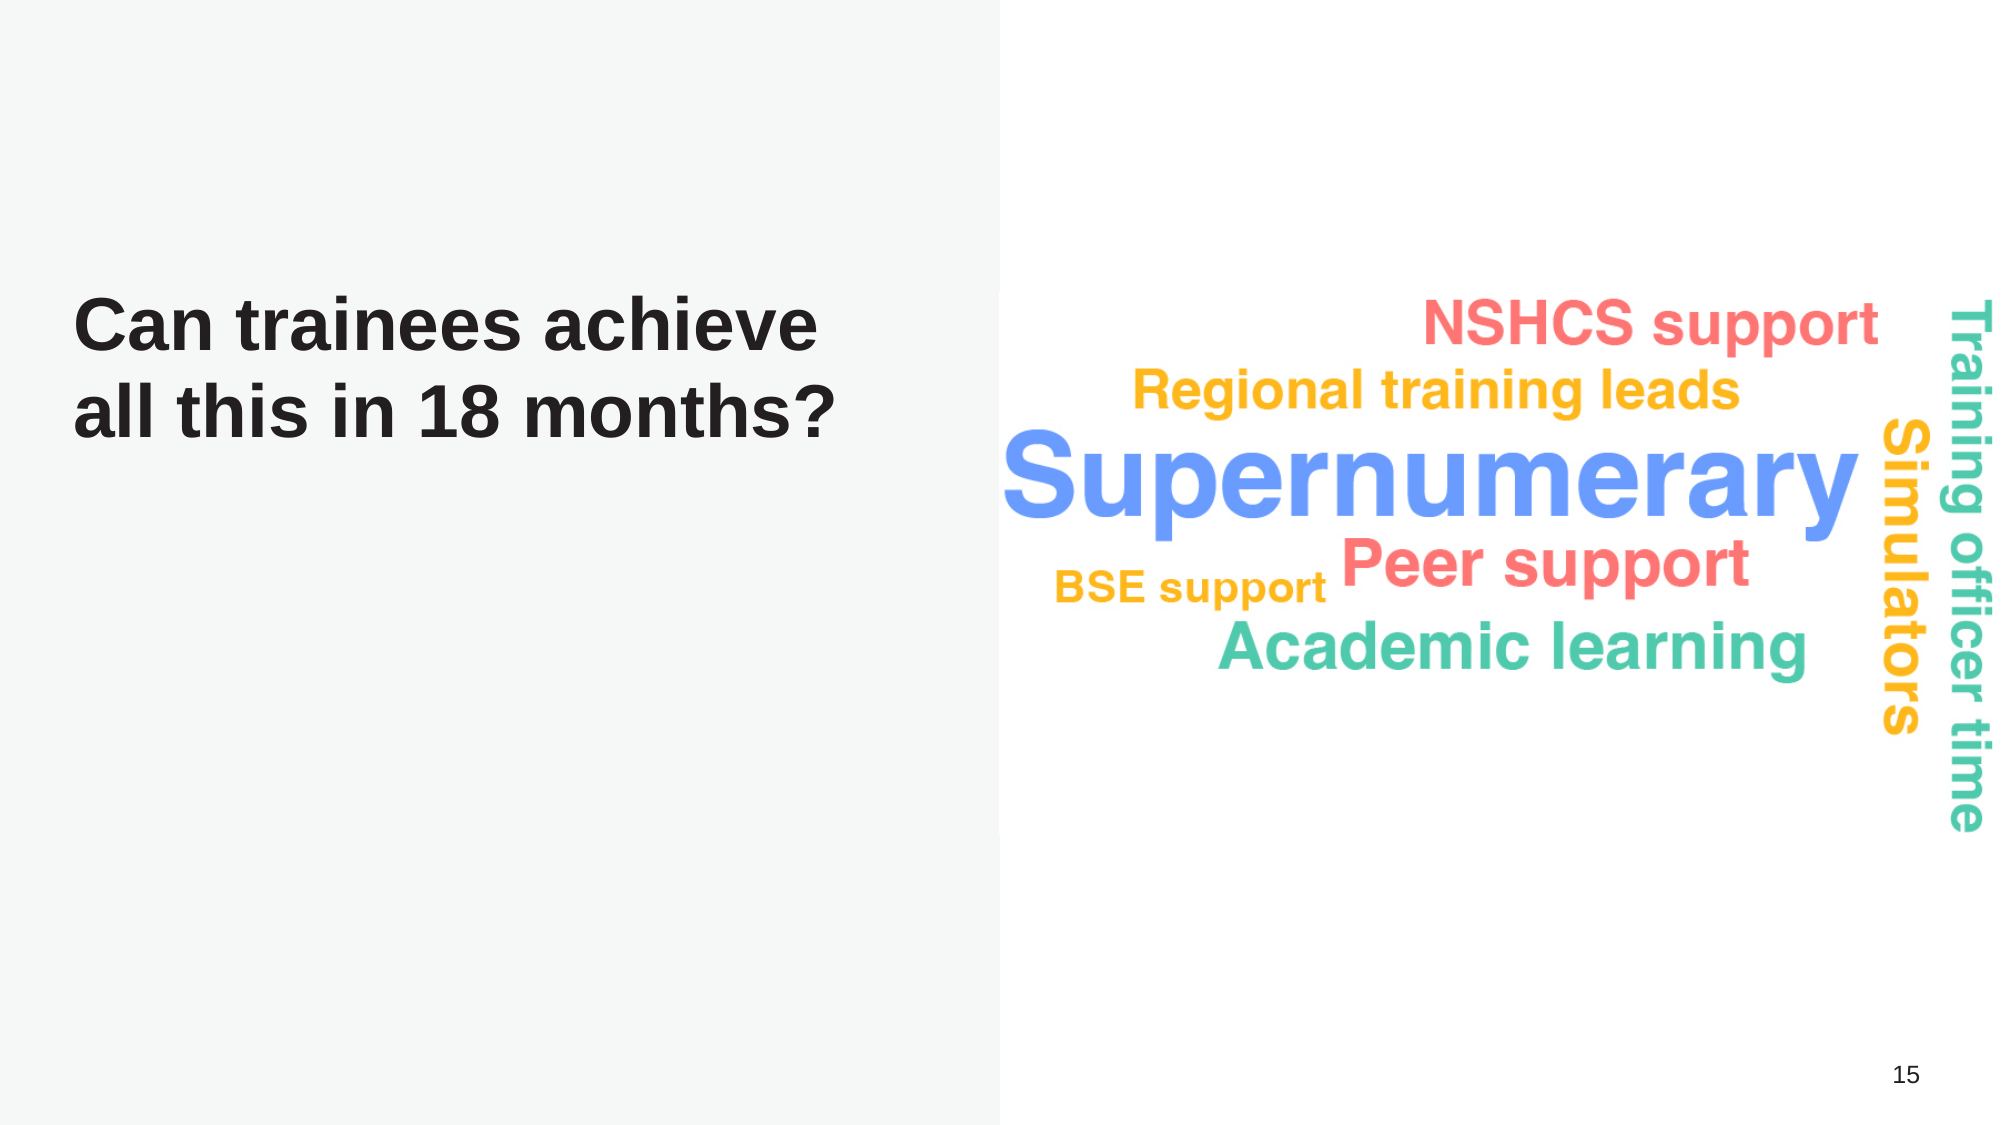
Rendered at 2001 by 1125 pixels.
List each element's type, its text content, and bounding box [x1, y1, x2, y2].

title Can trainees achieve all this in 18 months? [58, 270, 864, 784]
picture [999, 291, 2000, 834]
